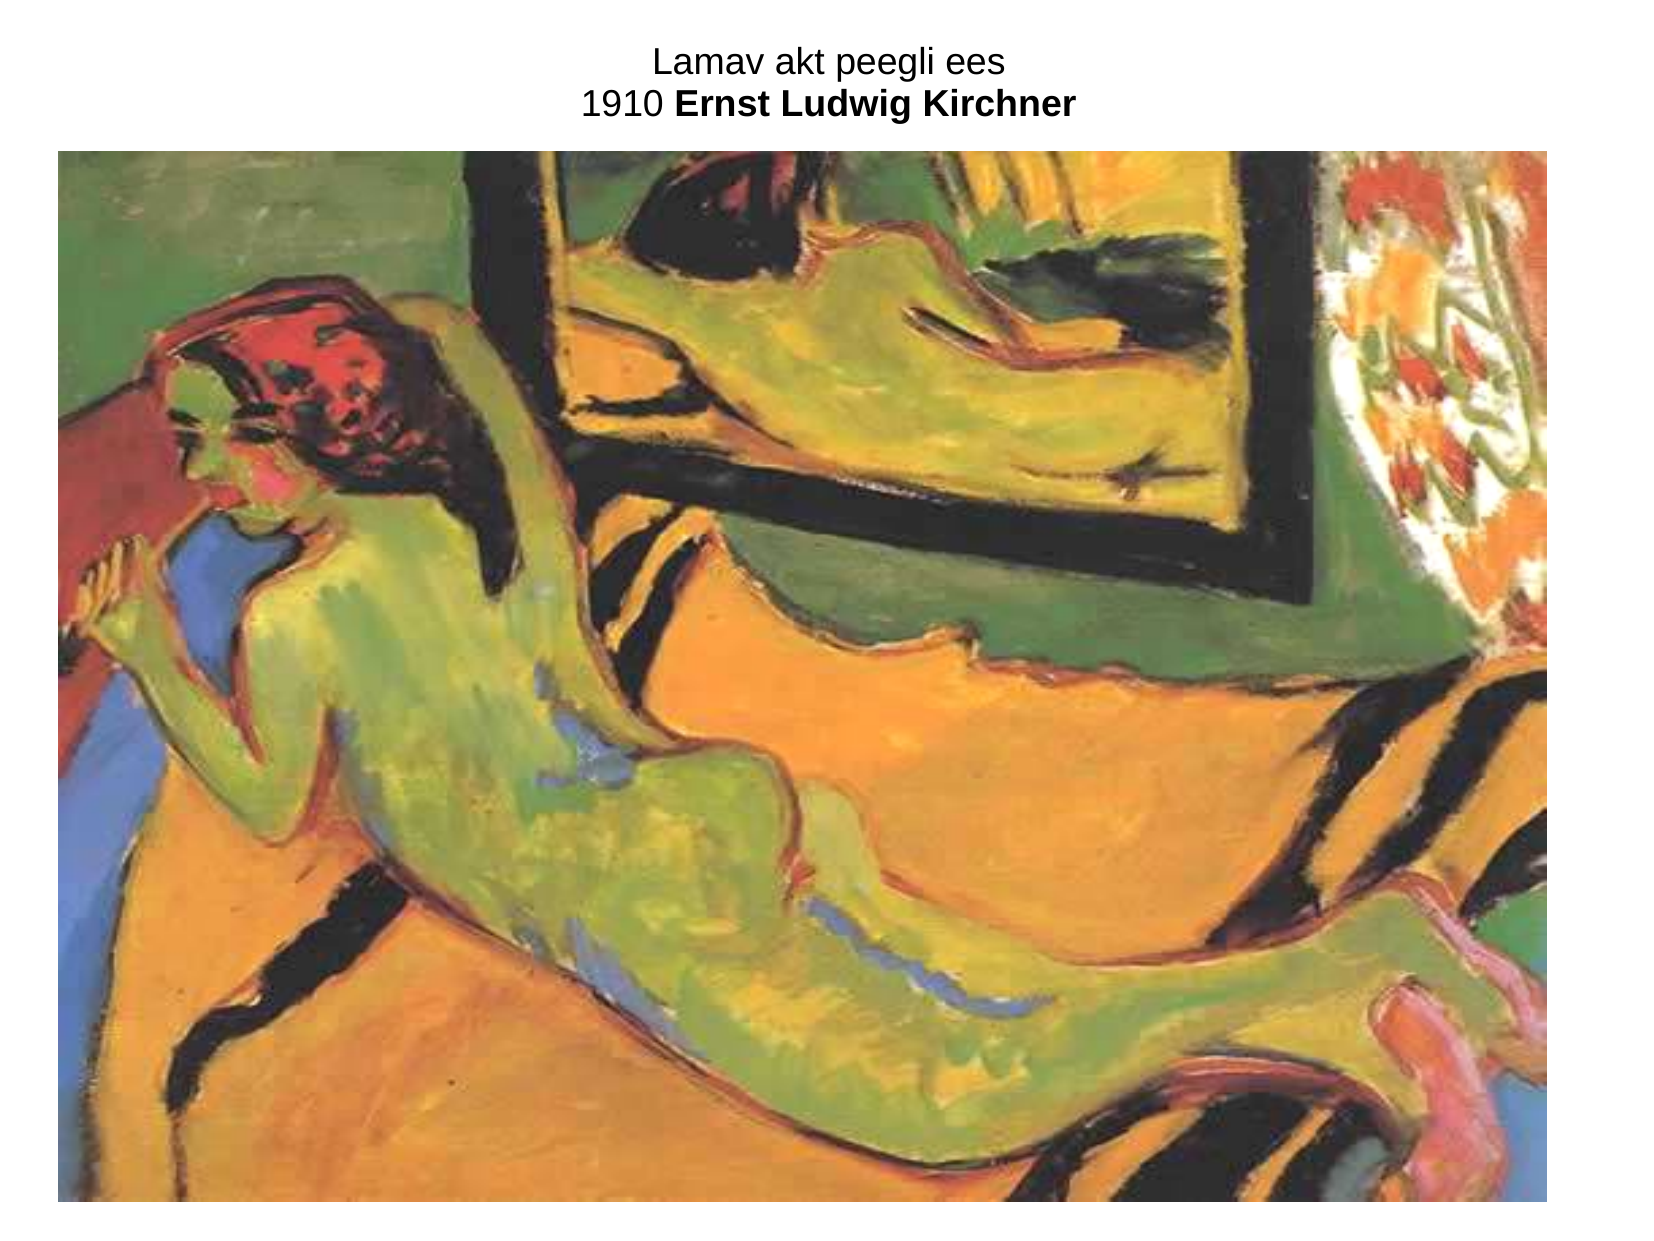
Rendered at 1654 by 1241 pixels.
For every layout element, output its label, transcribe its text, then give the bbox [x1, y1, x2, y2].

title Lamav akt peegli ees 1910 Ernst Ludwig Kirchner [84, 0, 1573, 207]
list [58, 151, 1547, 1202]
